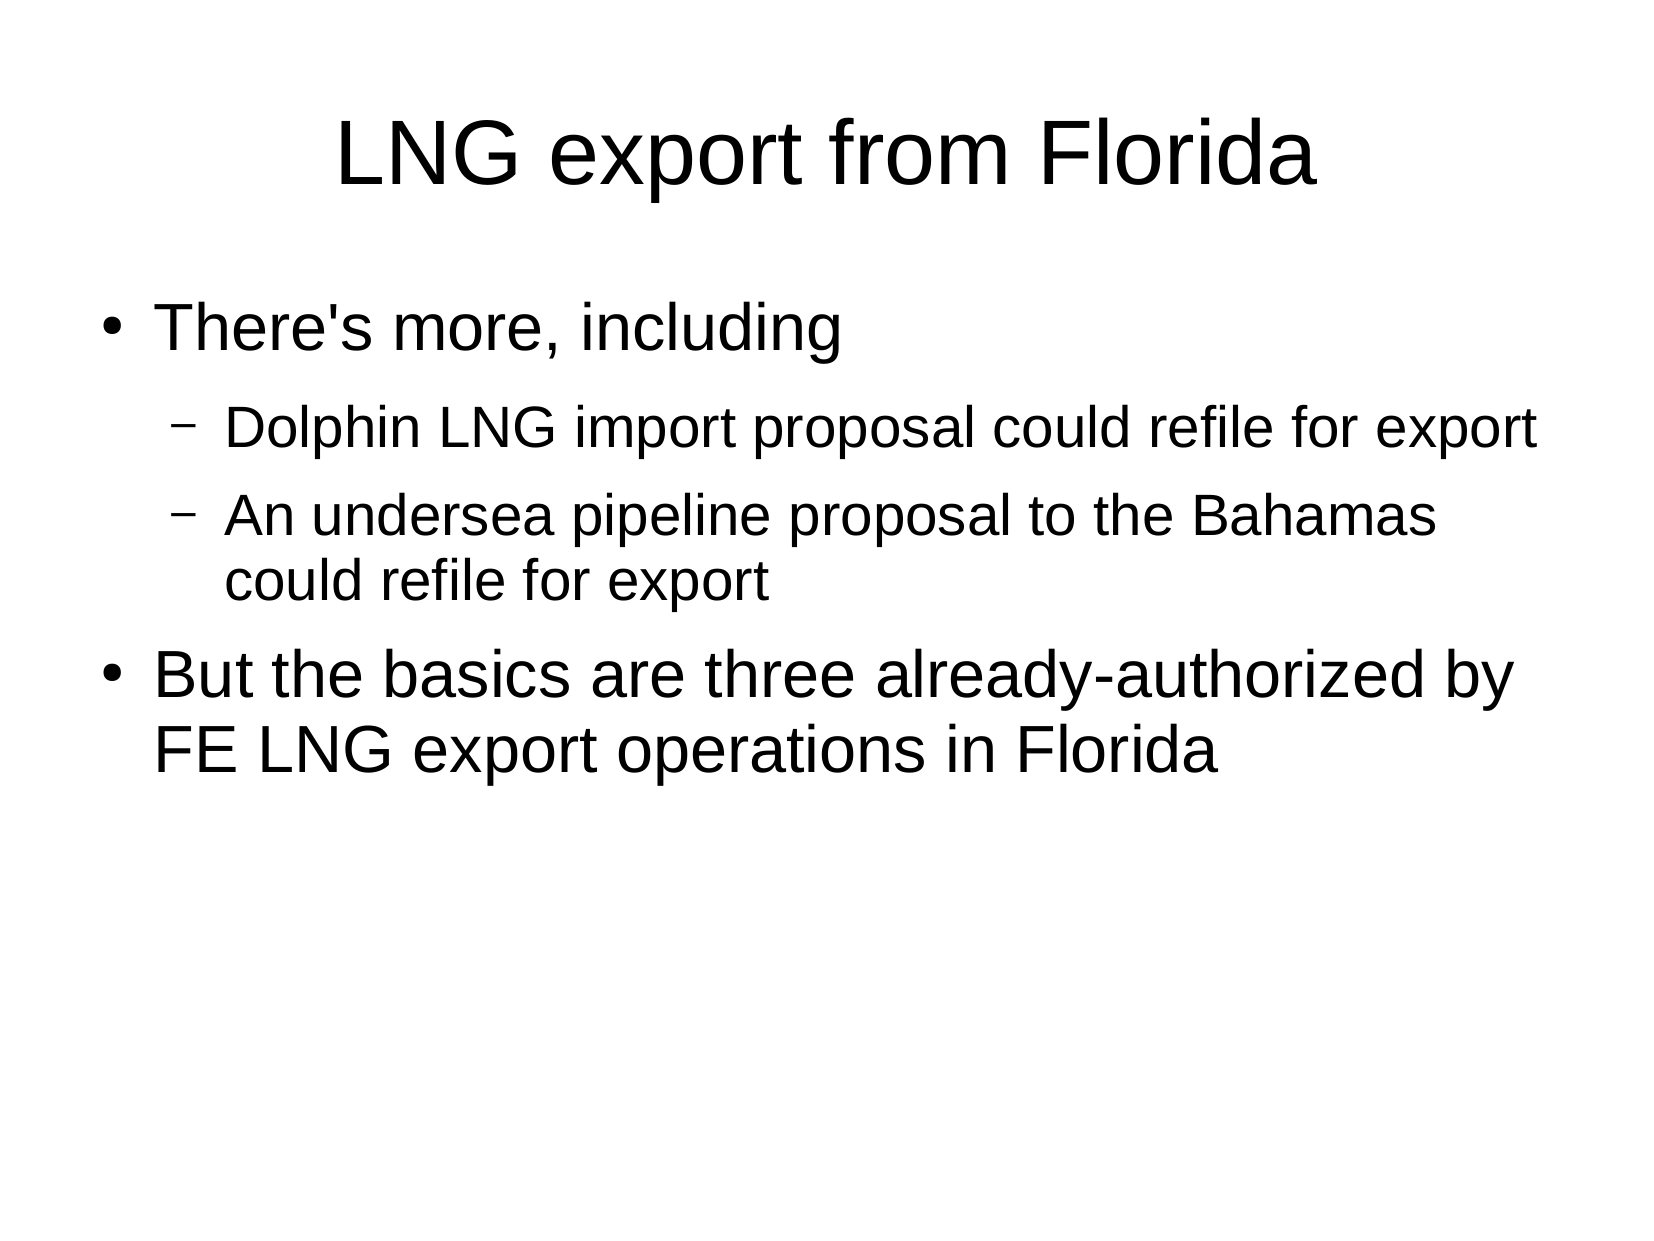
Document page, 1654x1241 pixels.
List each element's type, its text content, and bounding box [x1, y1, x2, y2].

title LNG export from Florida [82, 49, 1571, 257]
list There's more, including Dolphin LNG import proposal could refile for export An undersea pipeline proposal to the Bahamas could refile for export But the basics are three already-authorized by FE LNG export operations in Florida [82, 290, 1571, 1010]
